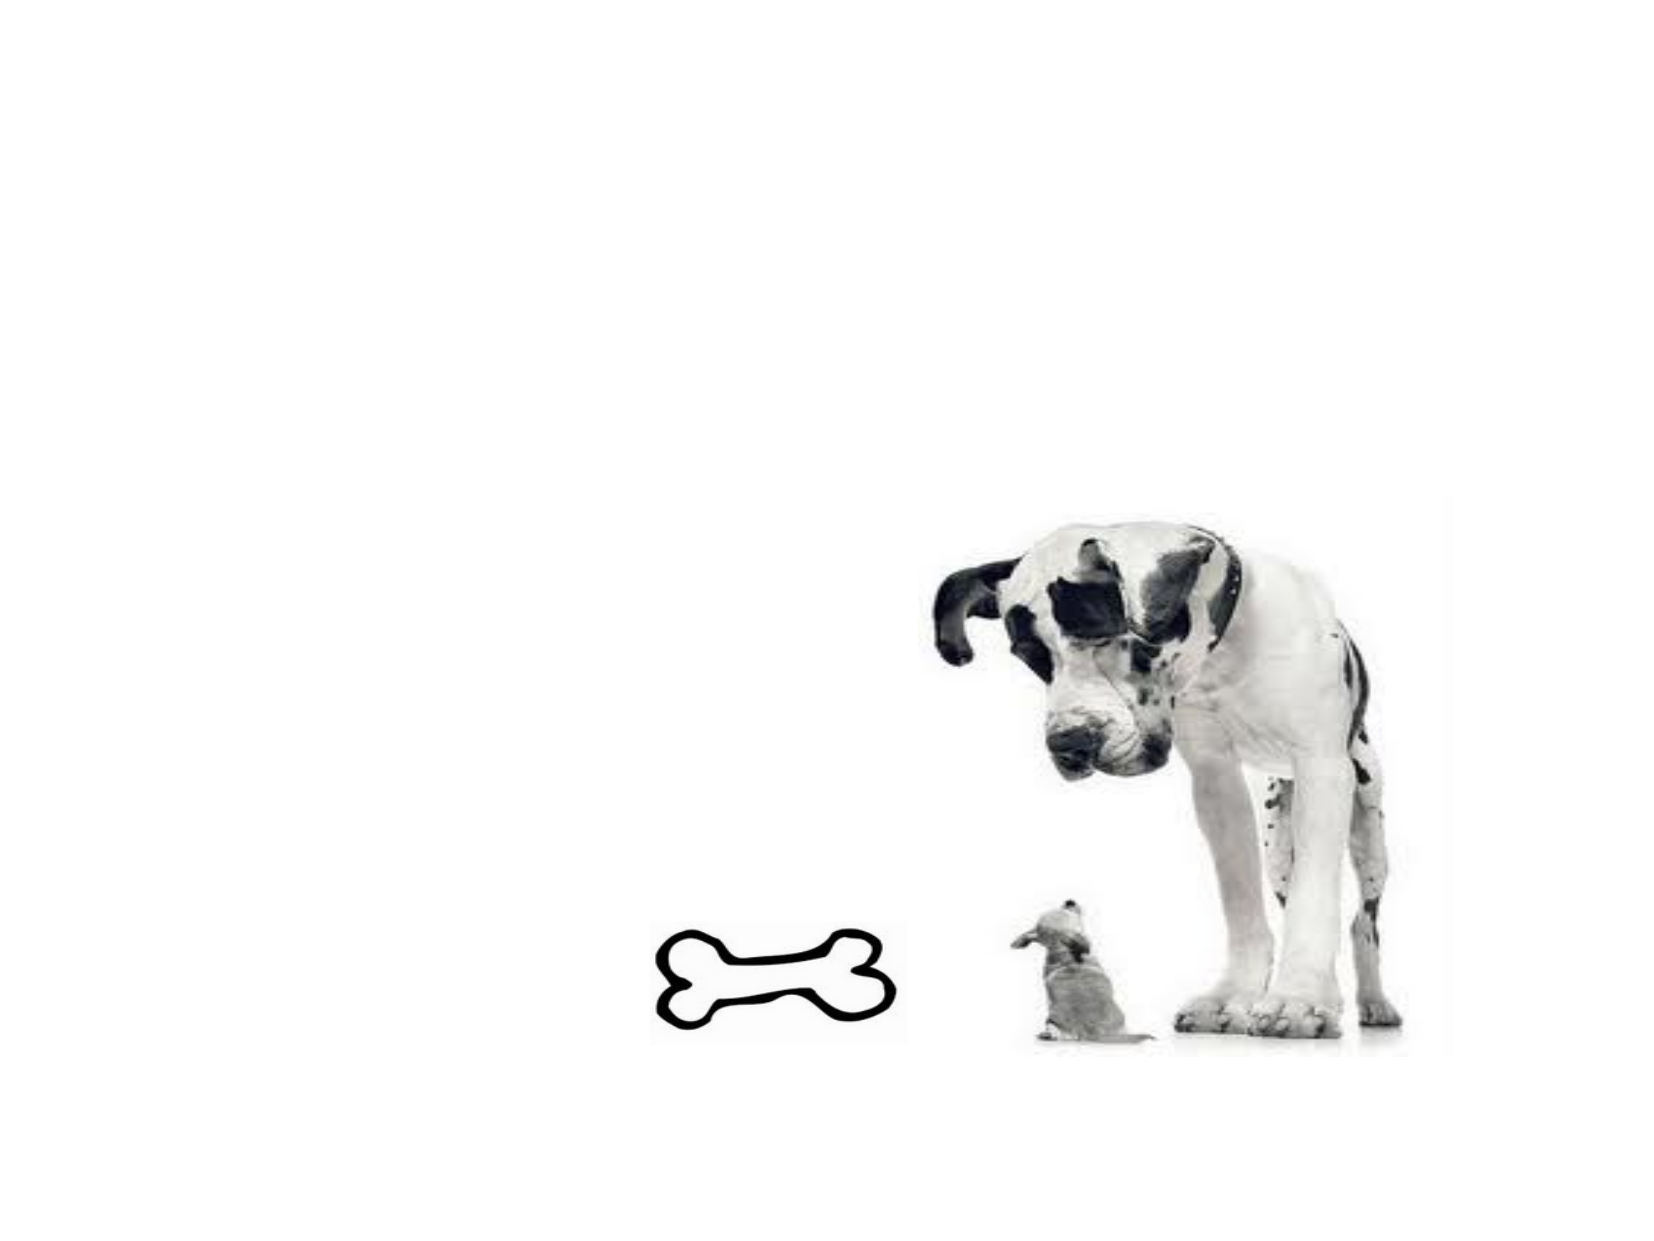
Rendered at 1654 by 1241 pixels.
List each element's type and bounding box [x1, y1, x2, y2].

picture [918, 496, 1453, 1057]
picture [649, 921, 908, 1045]
